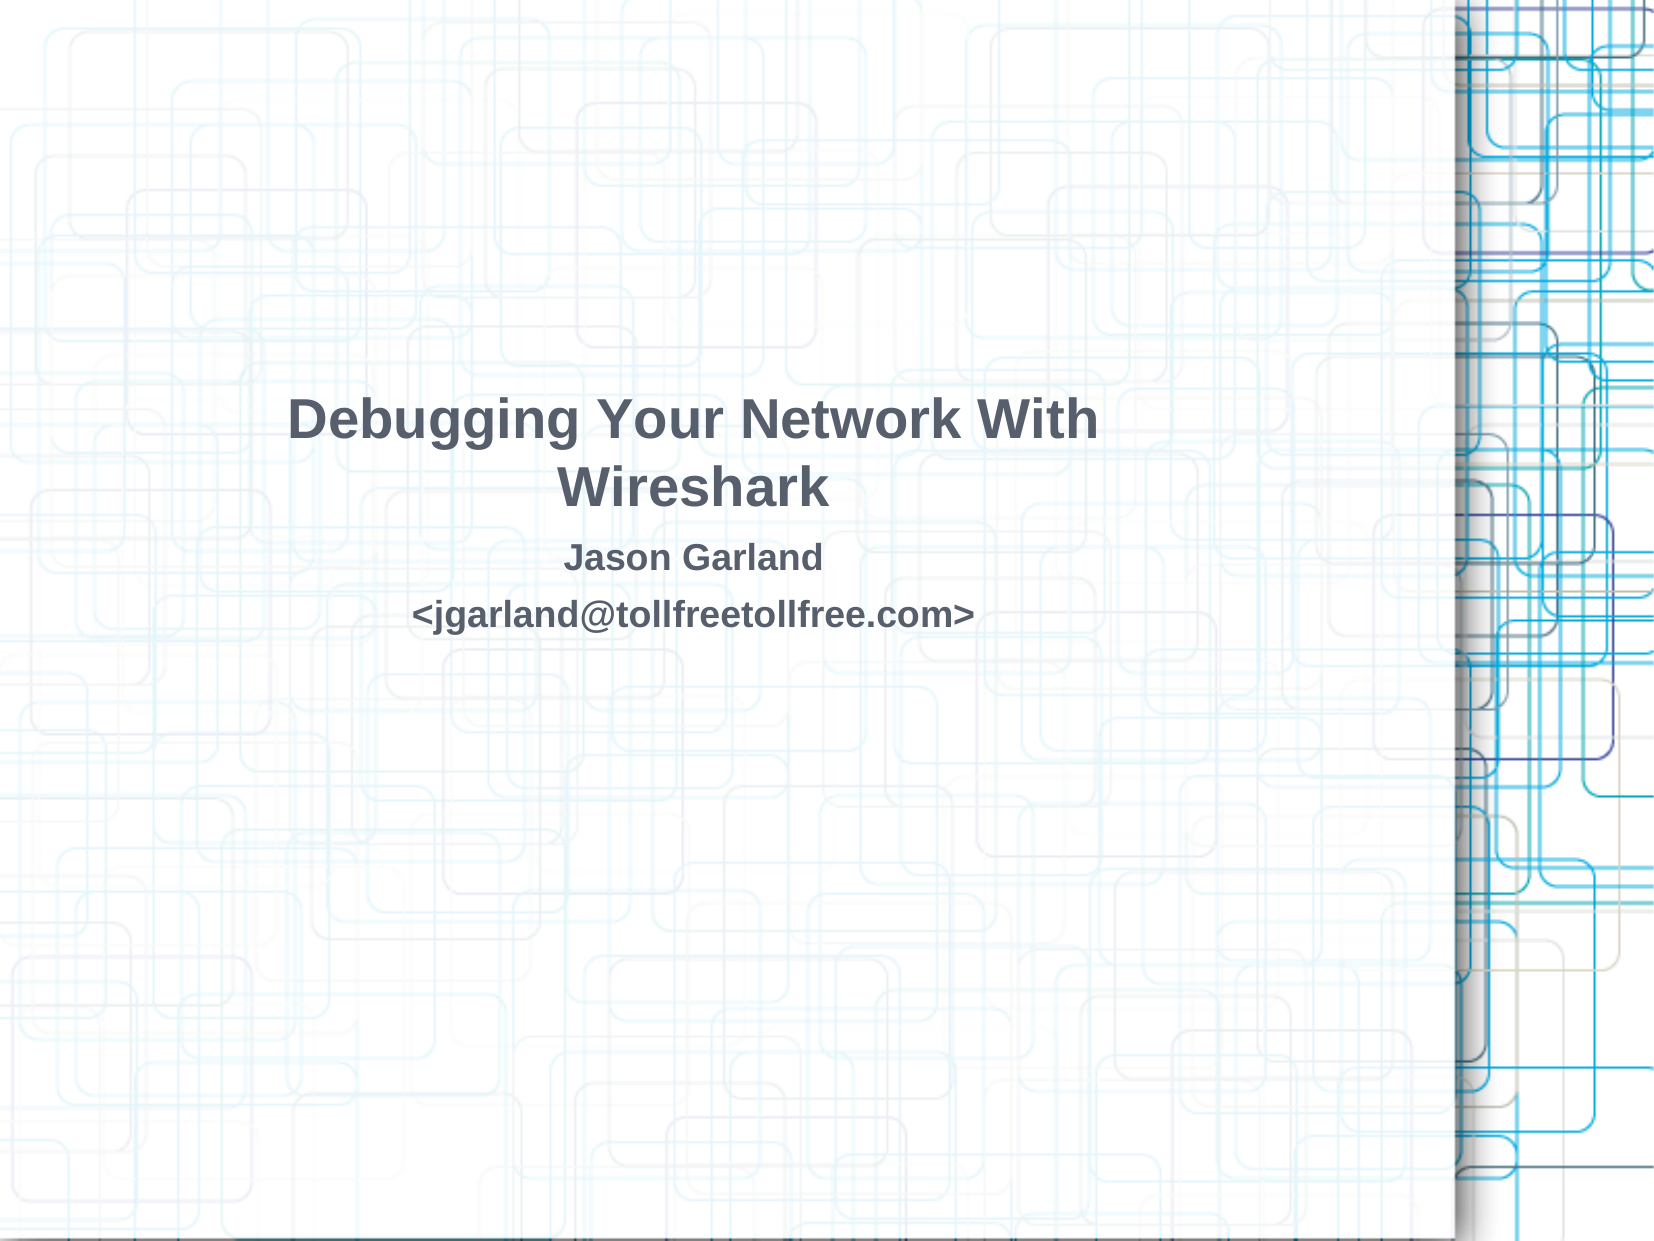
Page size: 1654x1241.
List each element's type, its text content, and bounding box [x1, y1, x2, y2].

text_box Jason Garland <jgarland@tollfreetollfree.com> [187, 525, 1201, 643]
title Debugging Your Network With Wireshark [187, 374, 1201, 525]
picture [0, 0, 1654, 1241]
